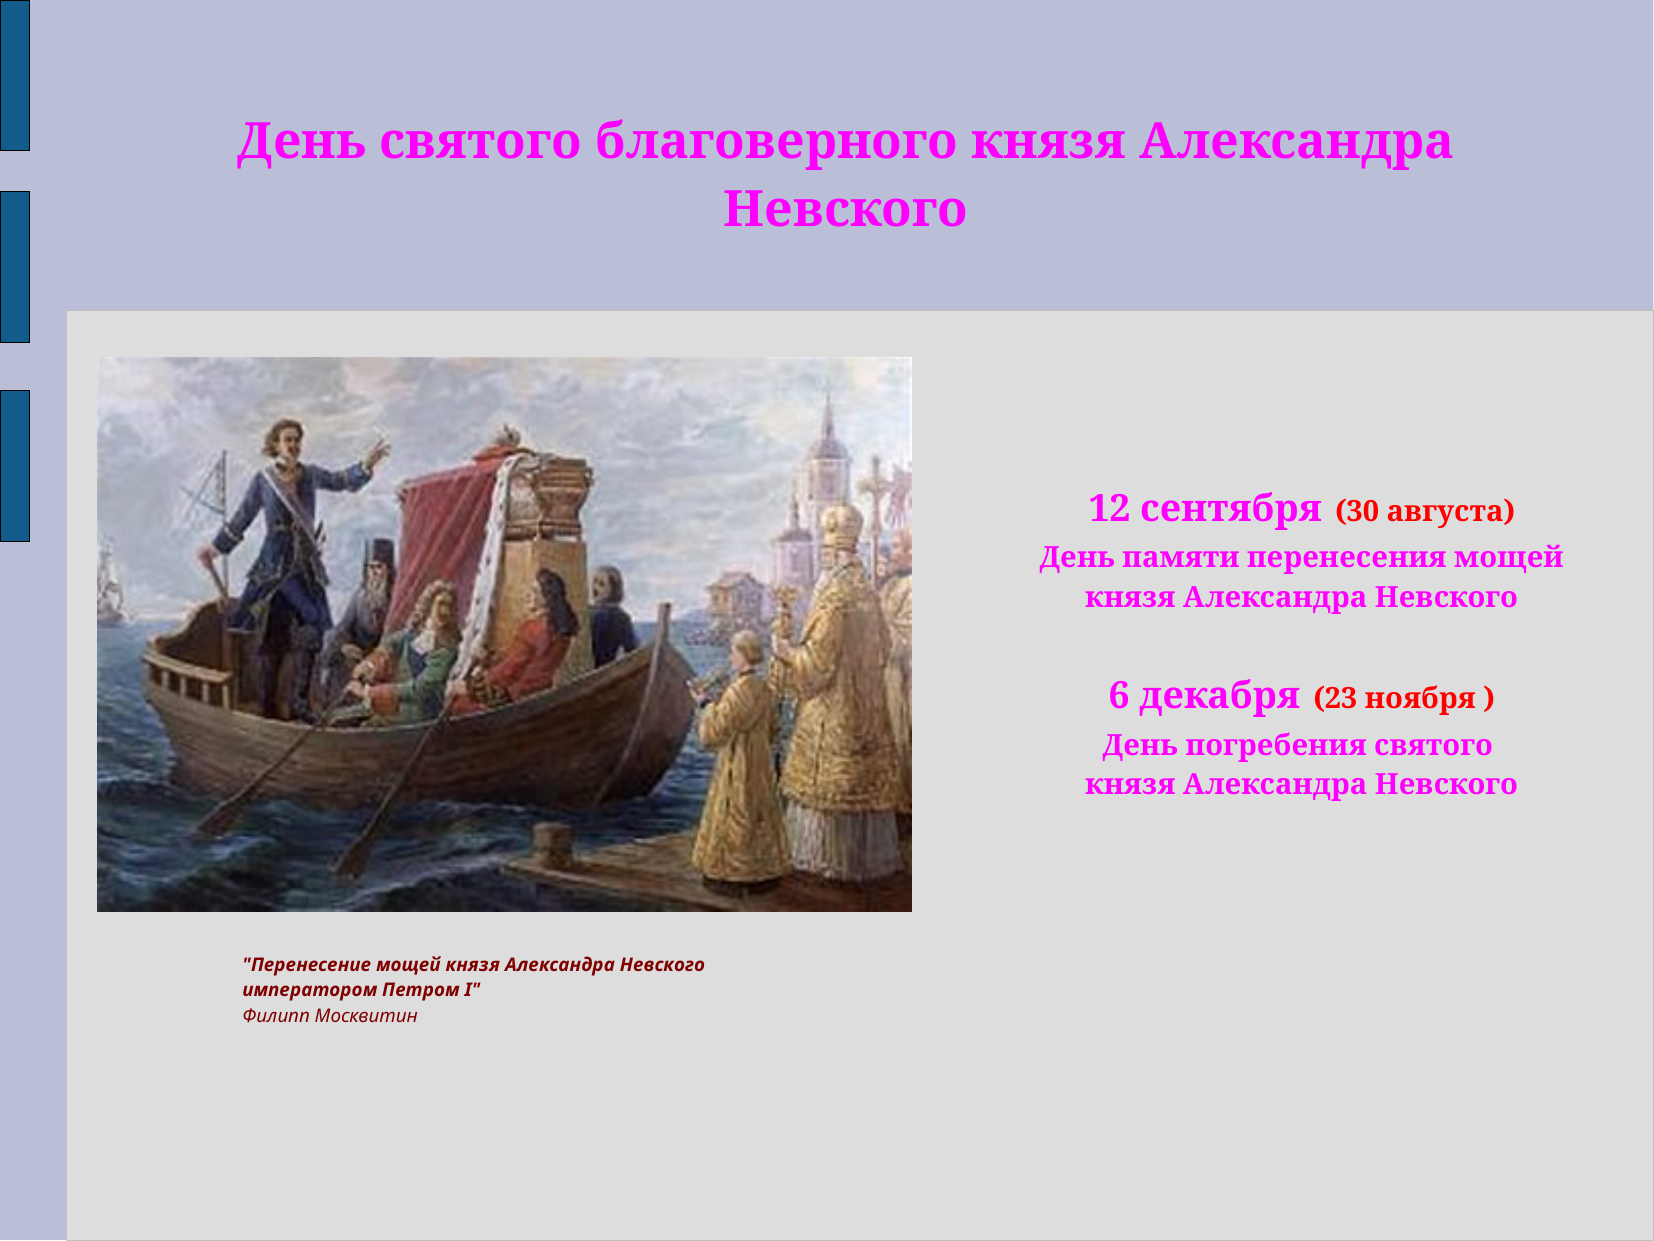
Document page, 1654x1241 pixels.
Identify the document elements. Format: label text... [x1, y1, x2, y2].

text_box 12 сентября (30 августа) День памяти перенесения мощей князя Александра Невского 6 декабря (23 ноября ) День погребения святого князя Александра Невского [1009, 390, 1595, 830]
text_box День святого благоверного князя Александра Невского [130, 97, 1563, 270]
text_box "Перенесение мощей князя Александра Невского императором Петром I" Филипп Москвитин [227, 943, 912, 1205]
picture [97, 357, 912, 912]
